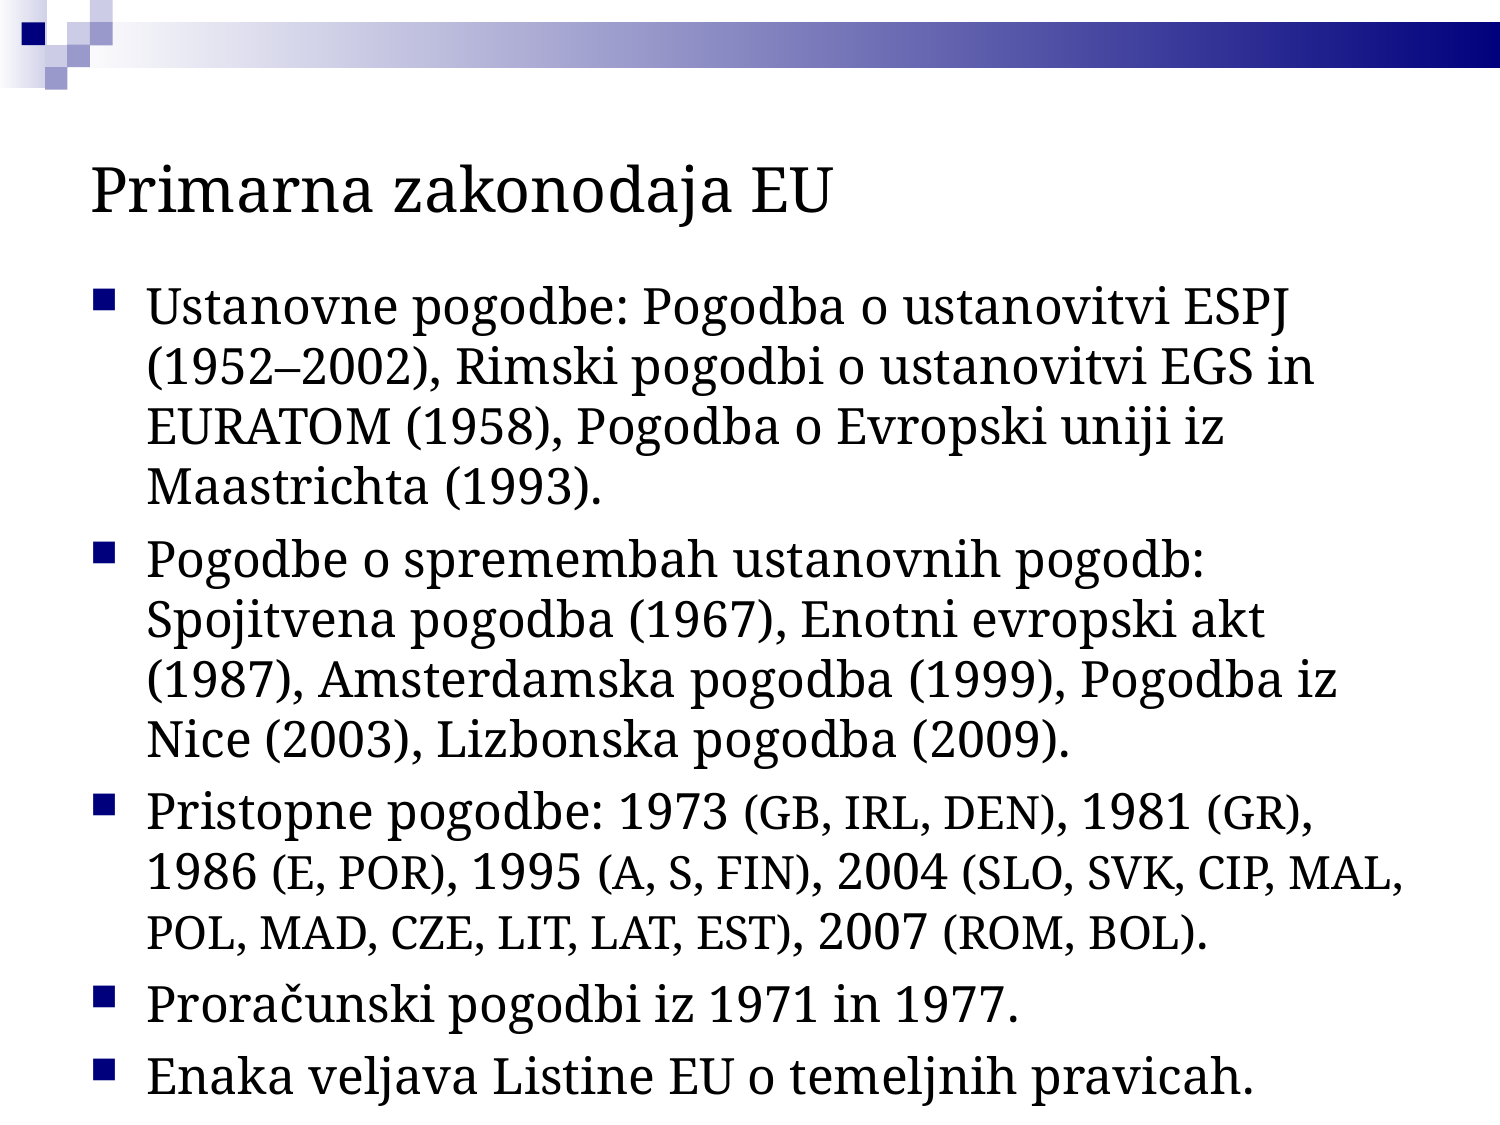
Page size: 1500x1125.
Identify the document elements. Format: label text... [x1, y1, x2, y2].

list Ustanovne pogodbe: Pogodba o ustanovitvi ESPJ (1952–2002), Rimski pogodbi o ustanovitvi EGS in EURATOM (1958), Pogodba o Evropski uniji iz Maastrichta (1993). Pogodbe o spremembah ustanovnih pogodb: Spojitvena pogodba (1967), Enotni evropski akt (1987), Amsterdamska pogodba (1999), Pogodba iz Nice (2003), Lizbonska pogodba (2009). Pristopne pogodbe: 1973 (GB, IRL, DEN), 1981 (GR), 1986 (E, POR), 1995 (A, S, FIN), 2004 (SLO, SVK, CIP, MAL, POL, MAD, CZE, LIT, LAT, EST), 2007 (ROM, BOL). Proračunski pogodbi iz 1971 in 1977. Enaka veljava Listine EU o temeljnih pravicah. [75, 267, 1426, 1071]
title Primarna zakonodaja EU [75, 75, 1426, 267]
